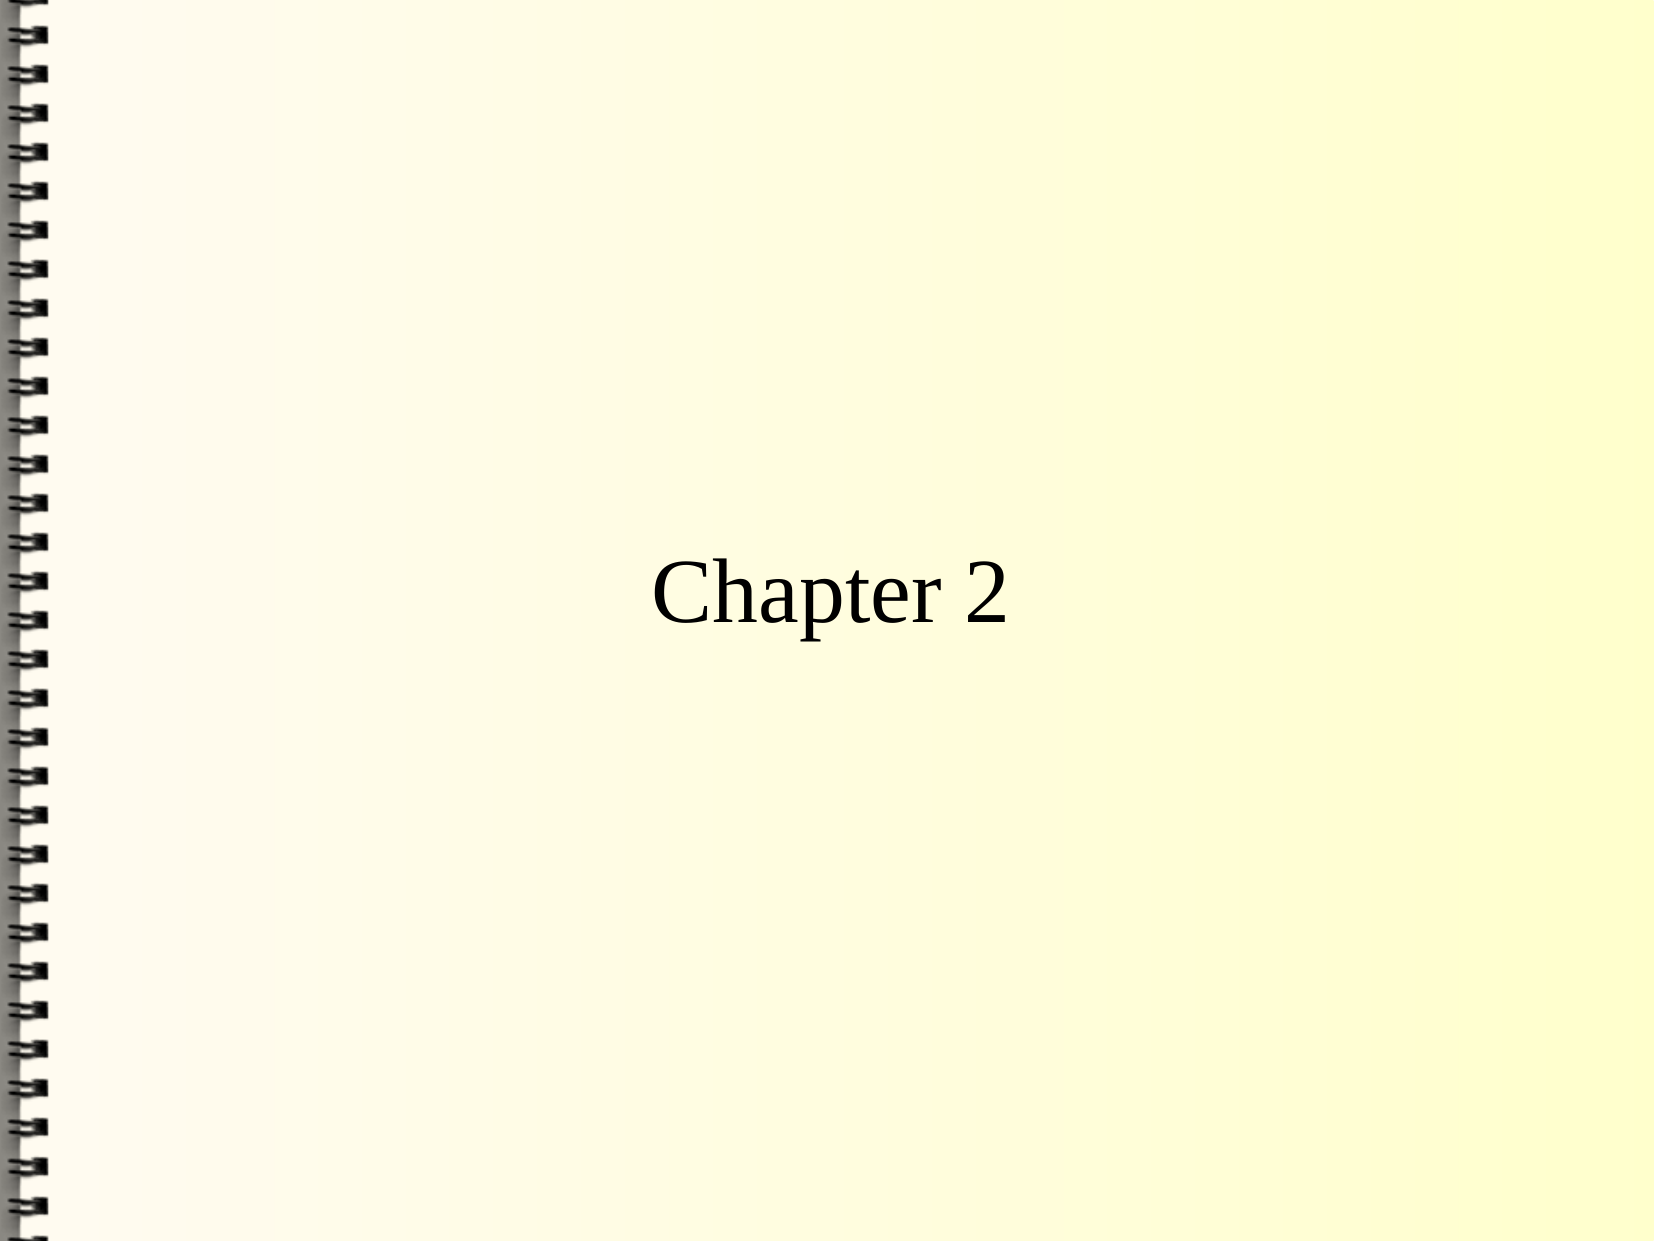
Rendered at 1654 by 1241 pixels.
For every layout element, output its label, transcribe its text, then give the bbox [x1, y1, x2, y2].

picture [0, 0, 1654, 1241]
title Chapter 2 [125, 487, 1538, 695]
